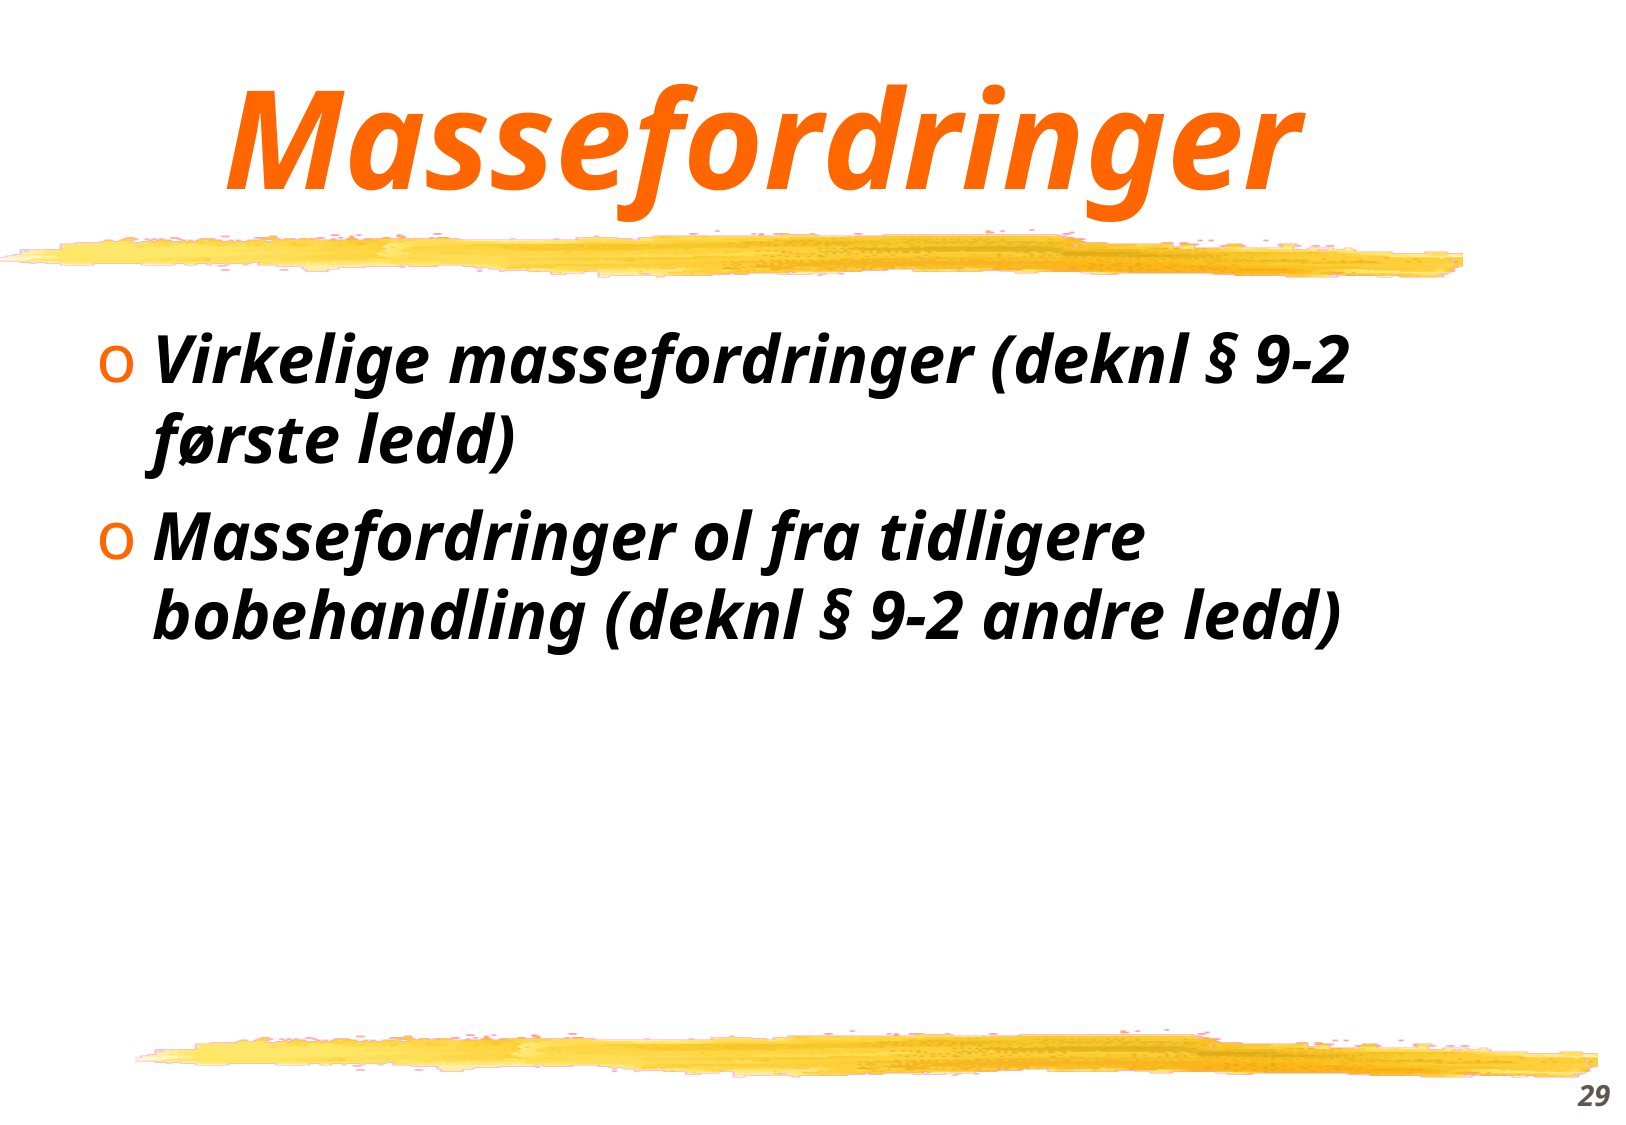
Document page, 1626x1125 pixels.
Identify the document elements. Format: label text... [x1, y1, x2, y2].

picture [135, 1024, 1598, 1088]
list Virkelige massefordringer (deknl § 9-2 første ledd) Massefordringer ol fra tidligere bobehandling (deknl § 9-2 andre ledd) [81, 309, 1535, 1001]
text_box <number> [1516, 1050, 1626, 1125]
picture [0, 224, 1463, 288]
title Massefordringer [72, 37, 1454, 225]
